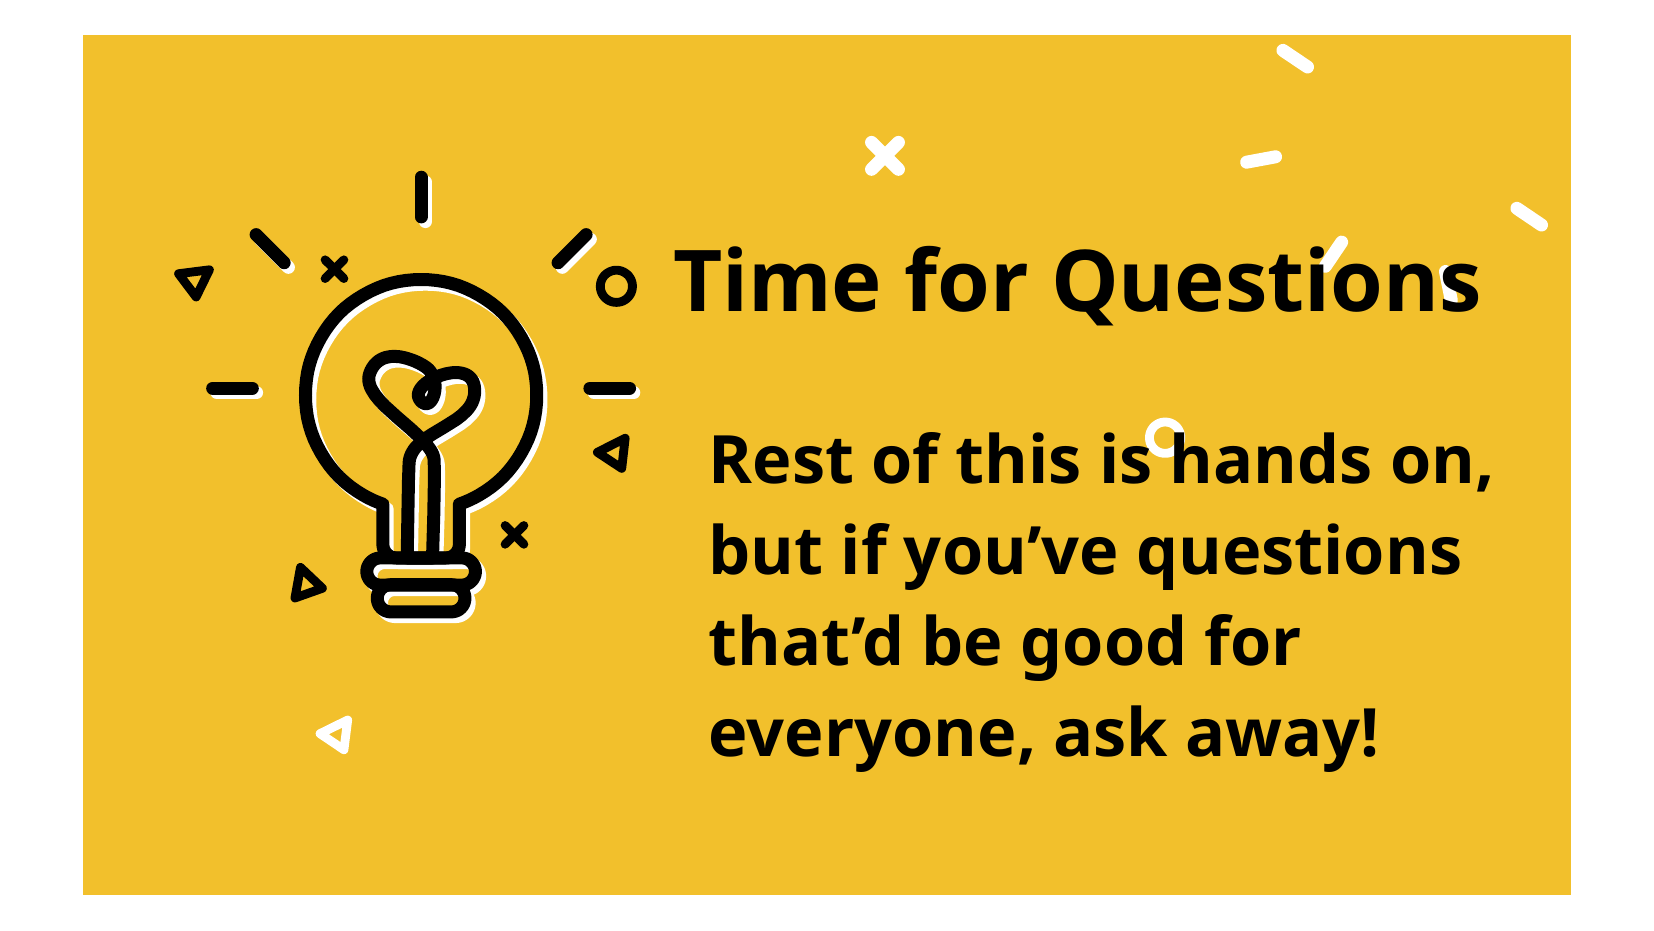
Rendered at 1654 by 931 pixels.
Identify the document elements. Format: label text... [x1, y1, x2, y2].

subtitle Rest of this is hands on, but if you’ve questions that’d be good for everyone, ask away! [708, 412, 1536, 776]
title Time for Questions [673, 219, 1501, 338]
